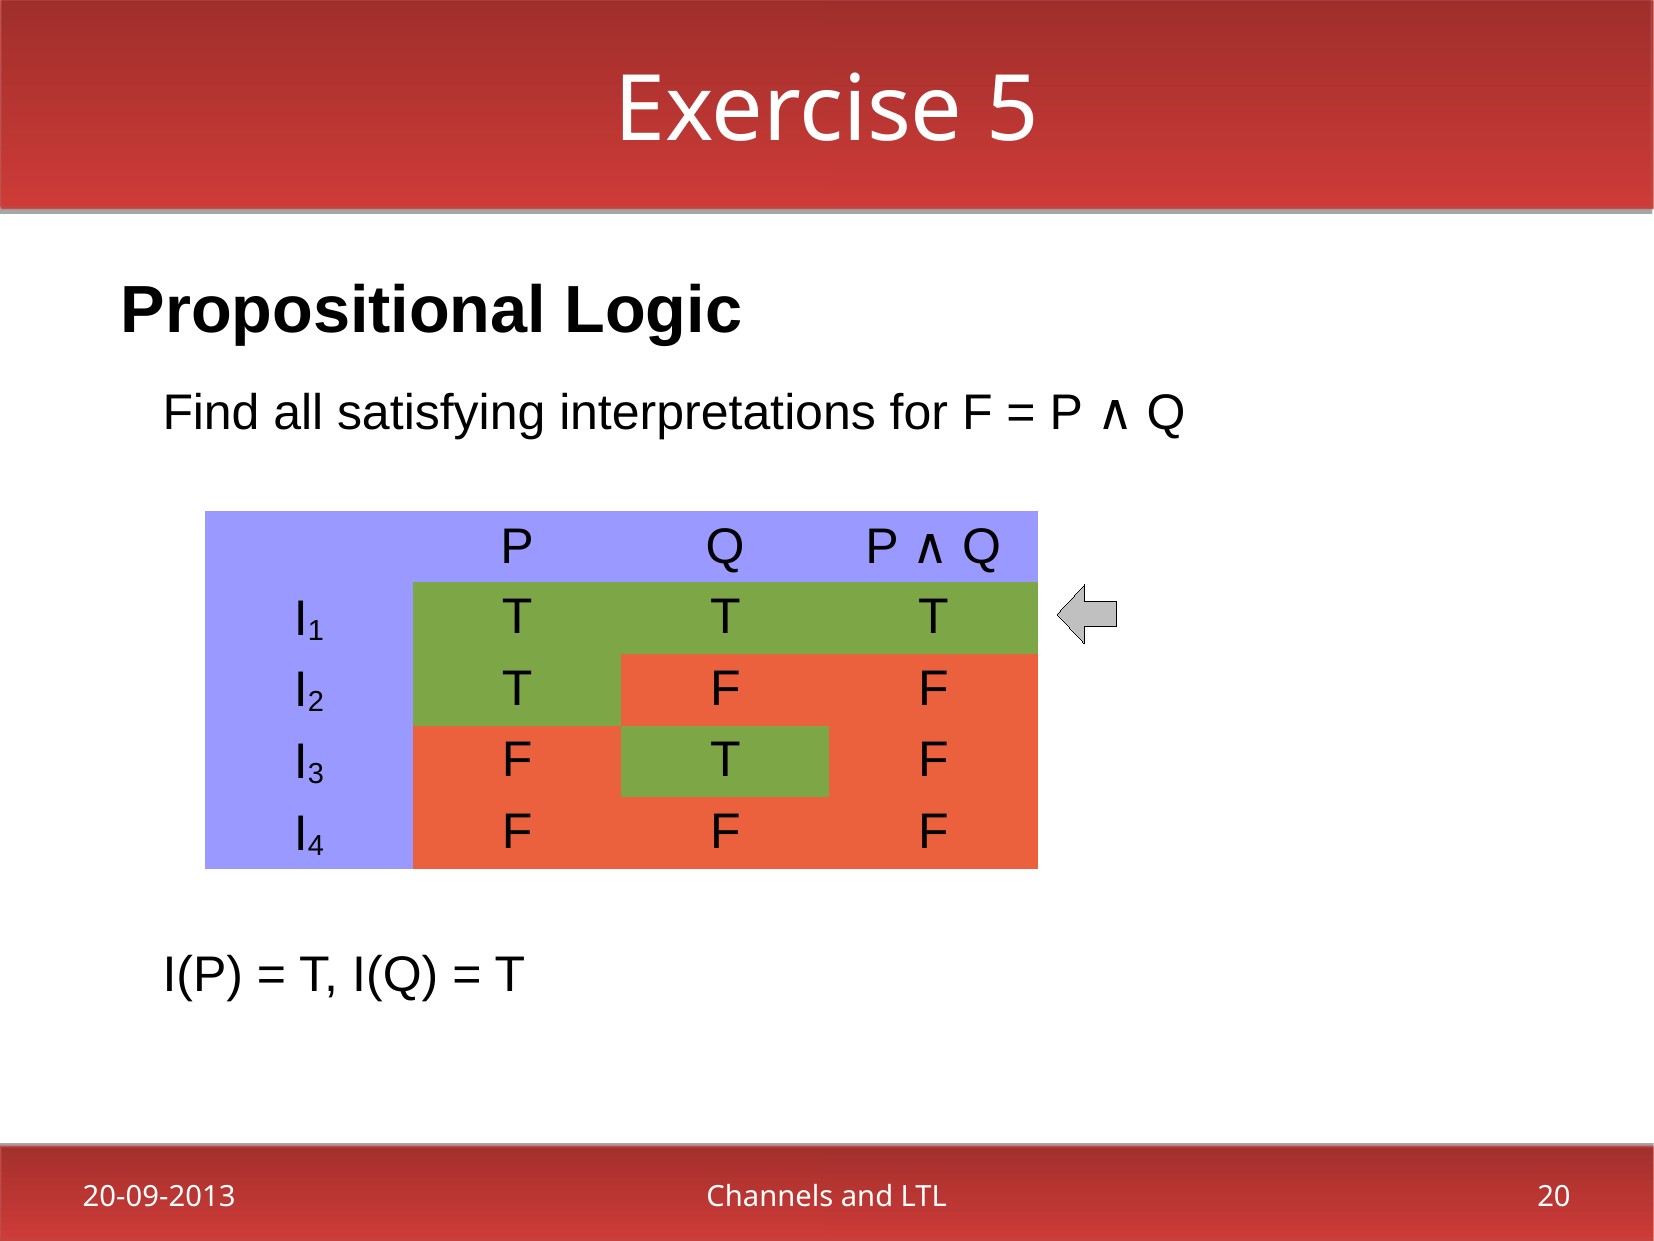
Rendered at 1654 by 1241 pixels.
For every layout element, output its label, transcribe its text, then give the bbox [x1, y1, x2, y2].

table_cell T [621, 726, 829, 797]
table_cell I2 [205, 654, 413, 726]
text_box [1057, 584, 1117, 644]
picture [0, 0, 1654, 214]
text_box I(P) = T, I(Q) = T [147, 938, 541, 1009]
table_cell F [829, 654, 1038, 726]
table_cell F [413, 726, 621, 797]
table_header [205, 511, 413, 582]
title Exercise 5 [59, 31, 1595, 178]
table_header Q [621, 511, 829, 582]
table_cell F [829, 797, 1038, 869]
table_cell I3 [205, 726, 413, 797]
table_cell F [413, 797, 621, 869]
text_box Find all satisfying interpretations for F = P ∧ Q [147, 377, 1202, 448]
table_cell F [621, 654, 829, 726]
table_cell T [829, 582, 1038, 654]
table_header P ∧ Q [829, 511, 1038, 582]
table_cell T [413, 654, 621, 726]
table_cell I1 [205, 582, 413, 654]
table_cell I4 [205, 797, 413, 869]
table_cell T [621, 582, 829, 654]
picture [0, 1143, 1654, 1241]
table_cell F [621, 797, 829, 869]
table_header P [413, 511, 621, 582]
table_cell T [413, 582, 621, 654]
table_cell F [829, 726, 1038, 797]
text_box Propositional Logic [105, 264, 759, 354]
